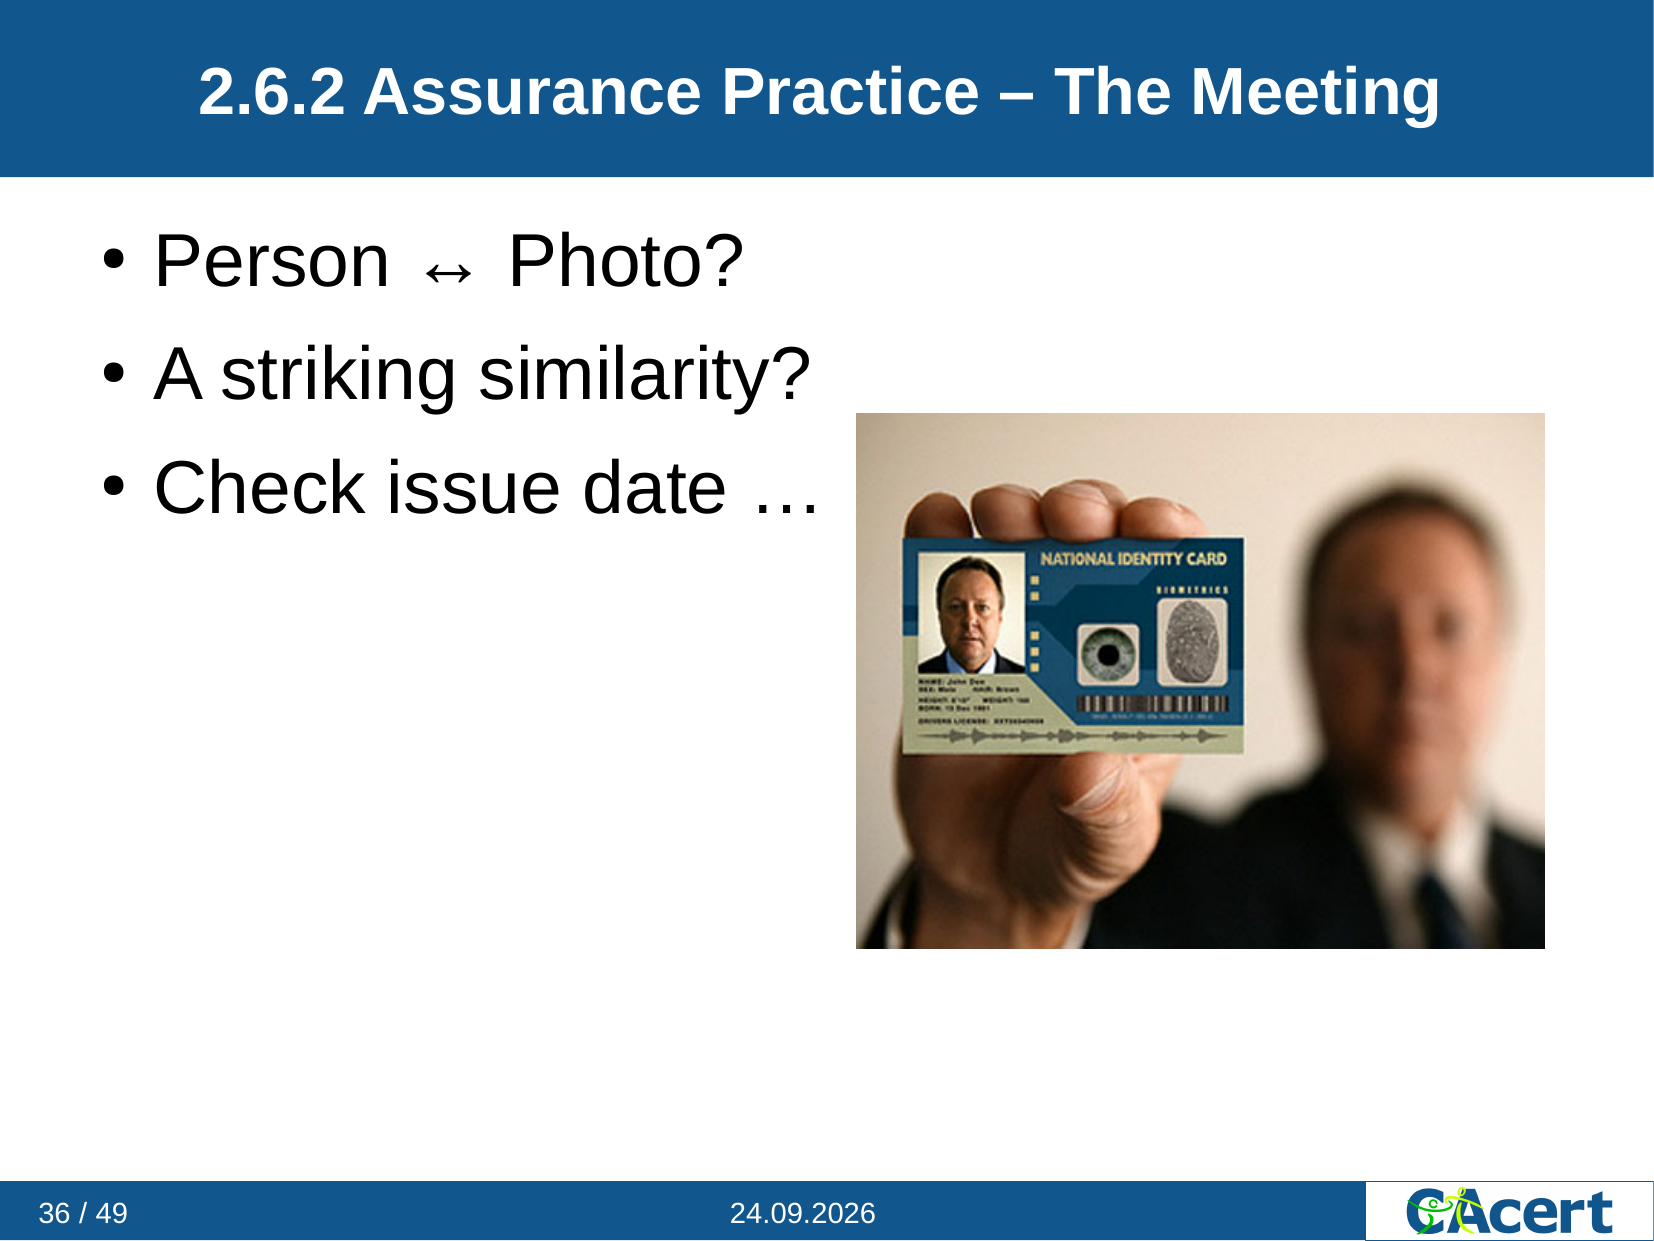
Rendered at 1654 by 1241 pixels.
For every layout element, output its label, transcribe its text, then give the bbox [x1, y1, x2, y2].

picture [856, 413, 1545, 949]
list Person ↔ Photo? A striking similarity? Check issue date … [82, 218, 1571, 1091]
title 2.6.2 Assurance Practice – The Meeting [76, 17, 1565, 166]
picture [1406, 1186, 1613, 1235]
